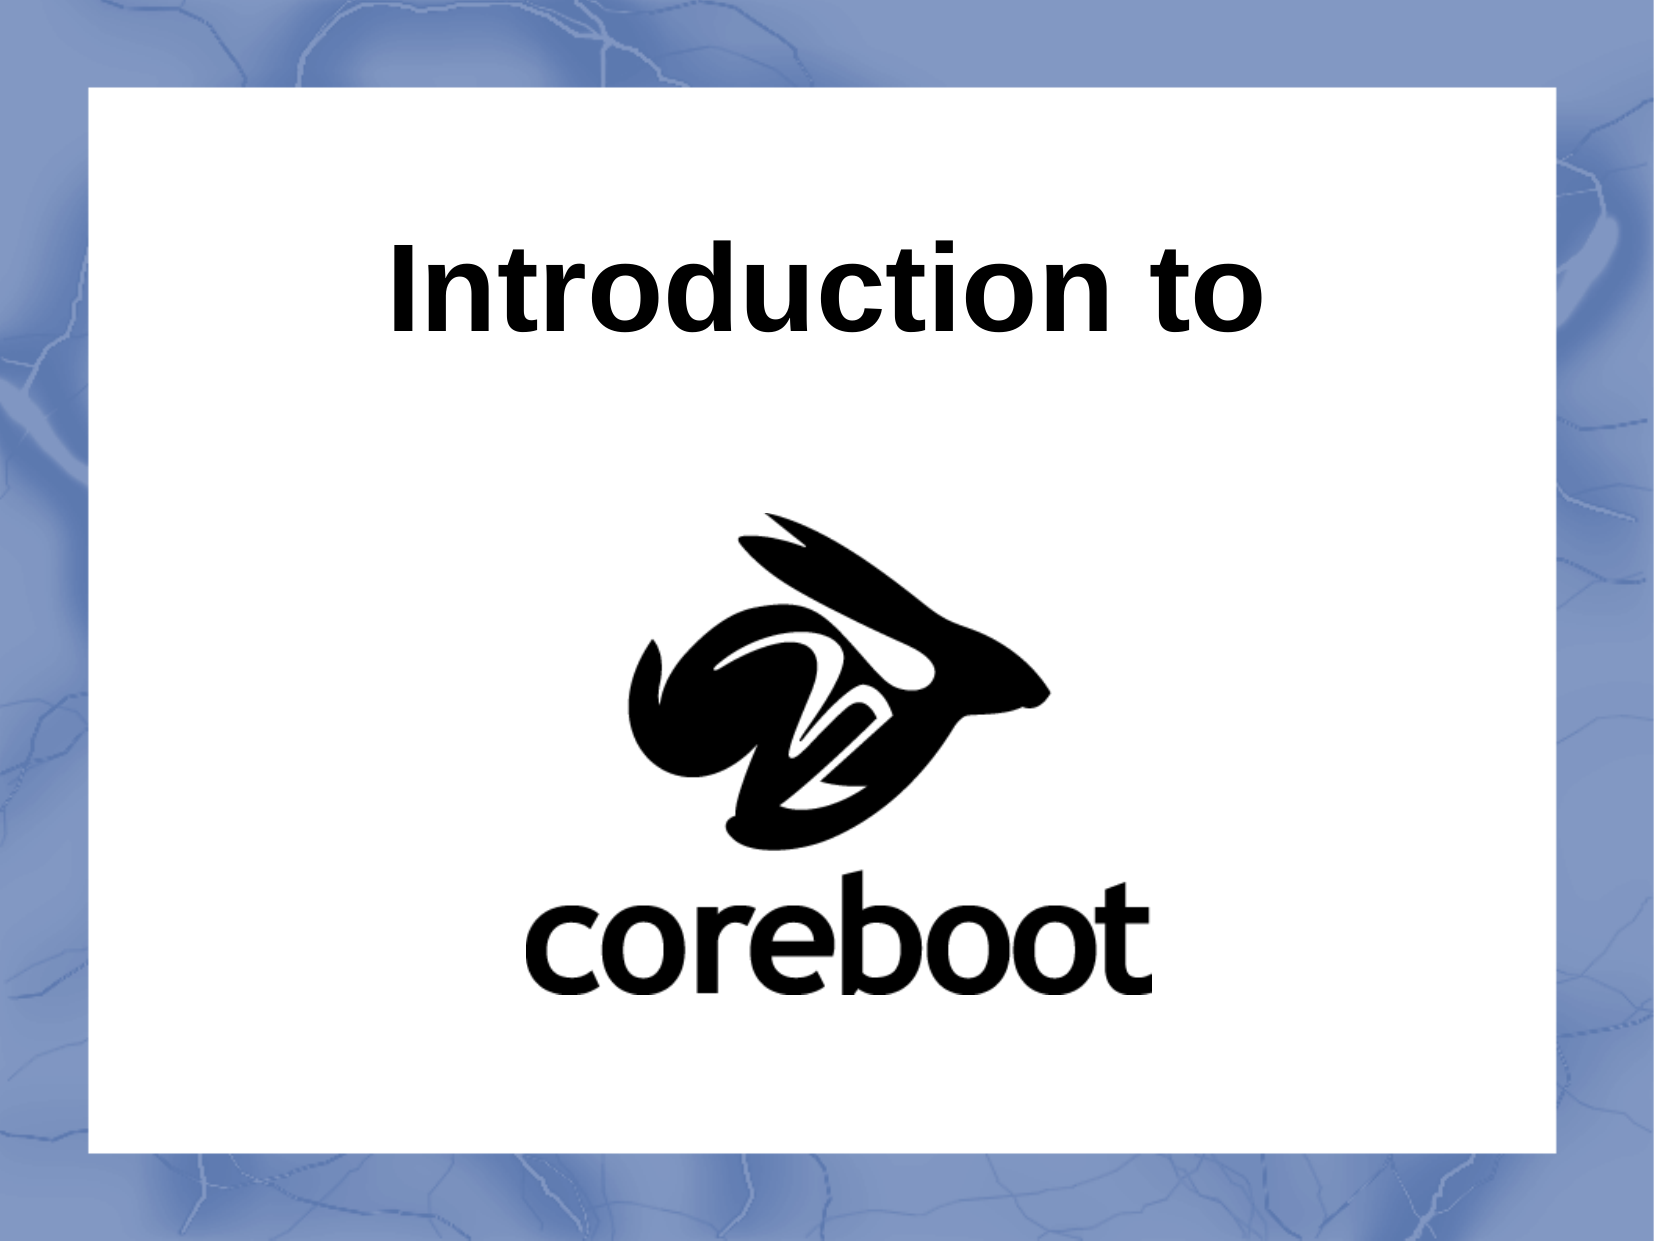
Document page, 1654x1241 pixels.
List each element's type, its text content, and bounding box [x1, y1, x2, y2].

title Introduction to [118, 192, 1536, 385]
picture [0, 0, 1654, 1241]
